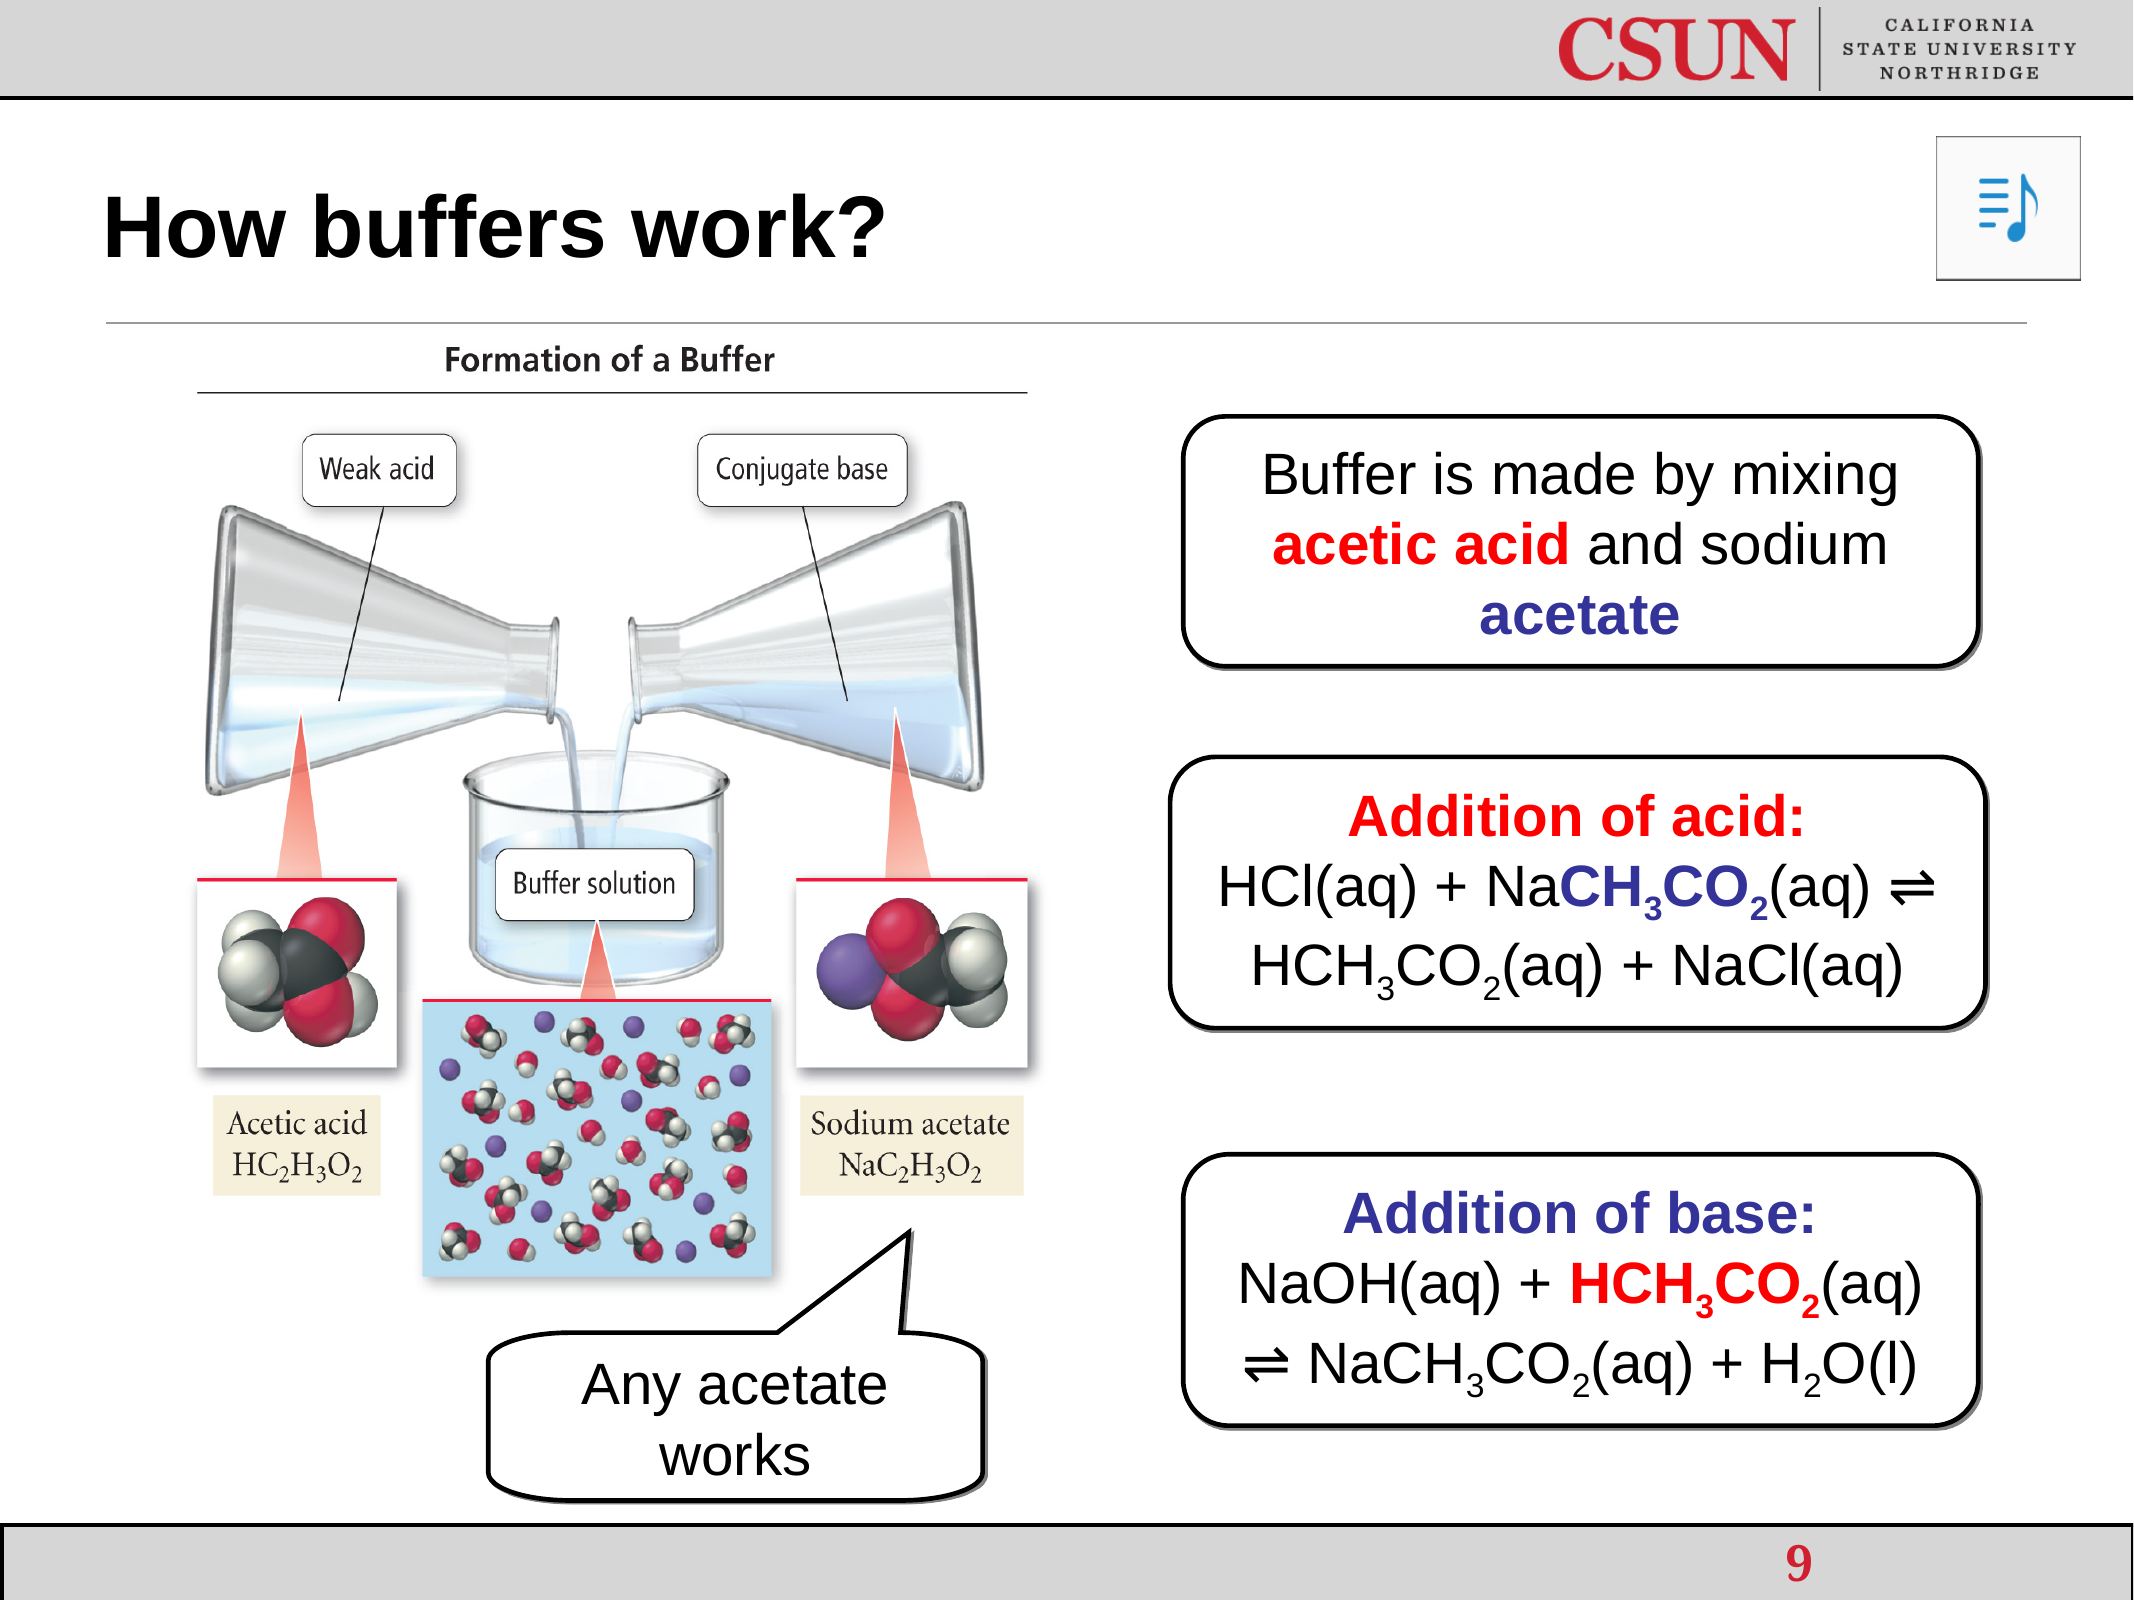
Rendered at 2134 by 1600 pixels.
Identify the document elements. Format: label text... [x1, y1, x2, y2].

picture [1559, 7, 2076, 91]
title How buffers work? [93, 104, 2040, 284]
text_box Addition of acid: HCl(aq) + NaCH3CO2(aq) ⇌ HCH3CO2(aq) + NaCl(aq) [1170, 756, 1986, 1029]
text_box Addition of base: NaOH(aq) + HCH3CO2(aq) ⇌ NaCH3CO2(aq) + H2O(l) [1183, 1154, 1979, 1426]
picture [175, 334, 1059, 1298]
text_box Any acetate works [488, 1232, 983, 1501]
text_box [1935, 135, 2082, 282]
text_box Buffer is made by mixing acetic acid and sodium acetate [1183, 416, 1979, 667]
